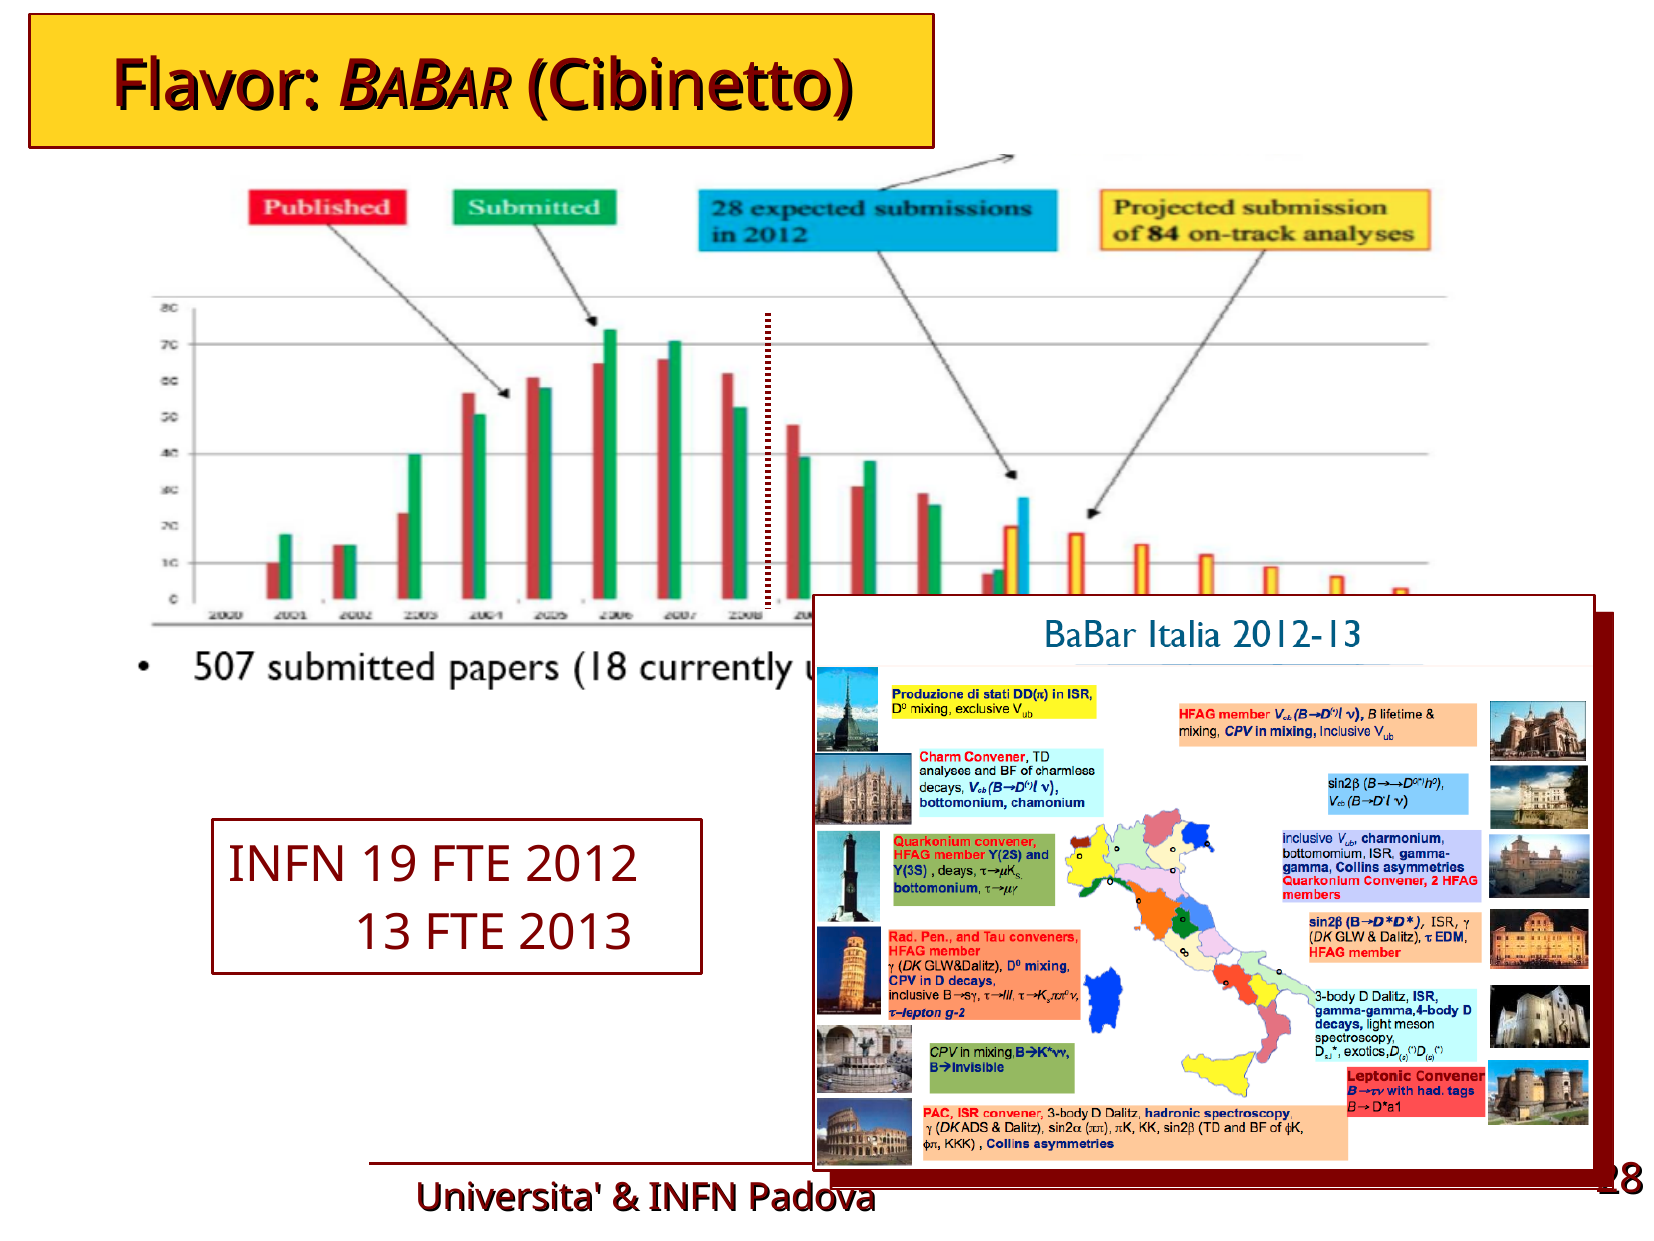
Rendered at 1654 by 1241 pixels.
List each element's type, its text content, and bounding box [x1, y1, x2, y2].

picture [814, 596, 1593, 1170]
text_box INFN 19 FTE 2012 13 FTE 2013 [212, 819, 702, 954]
picture [123, 154, 1462, 698]
title Flavor: BABAR (Cibinetto) [29, 13, 934, 148]
